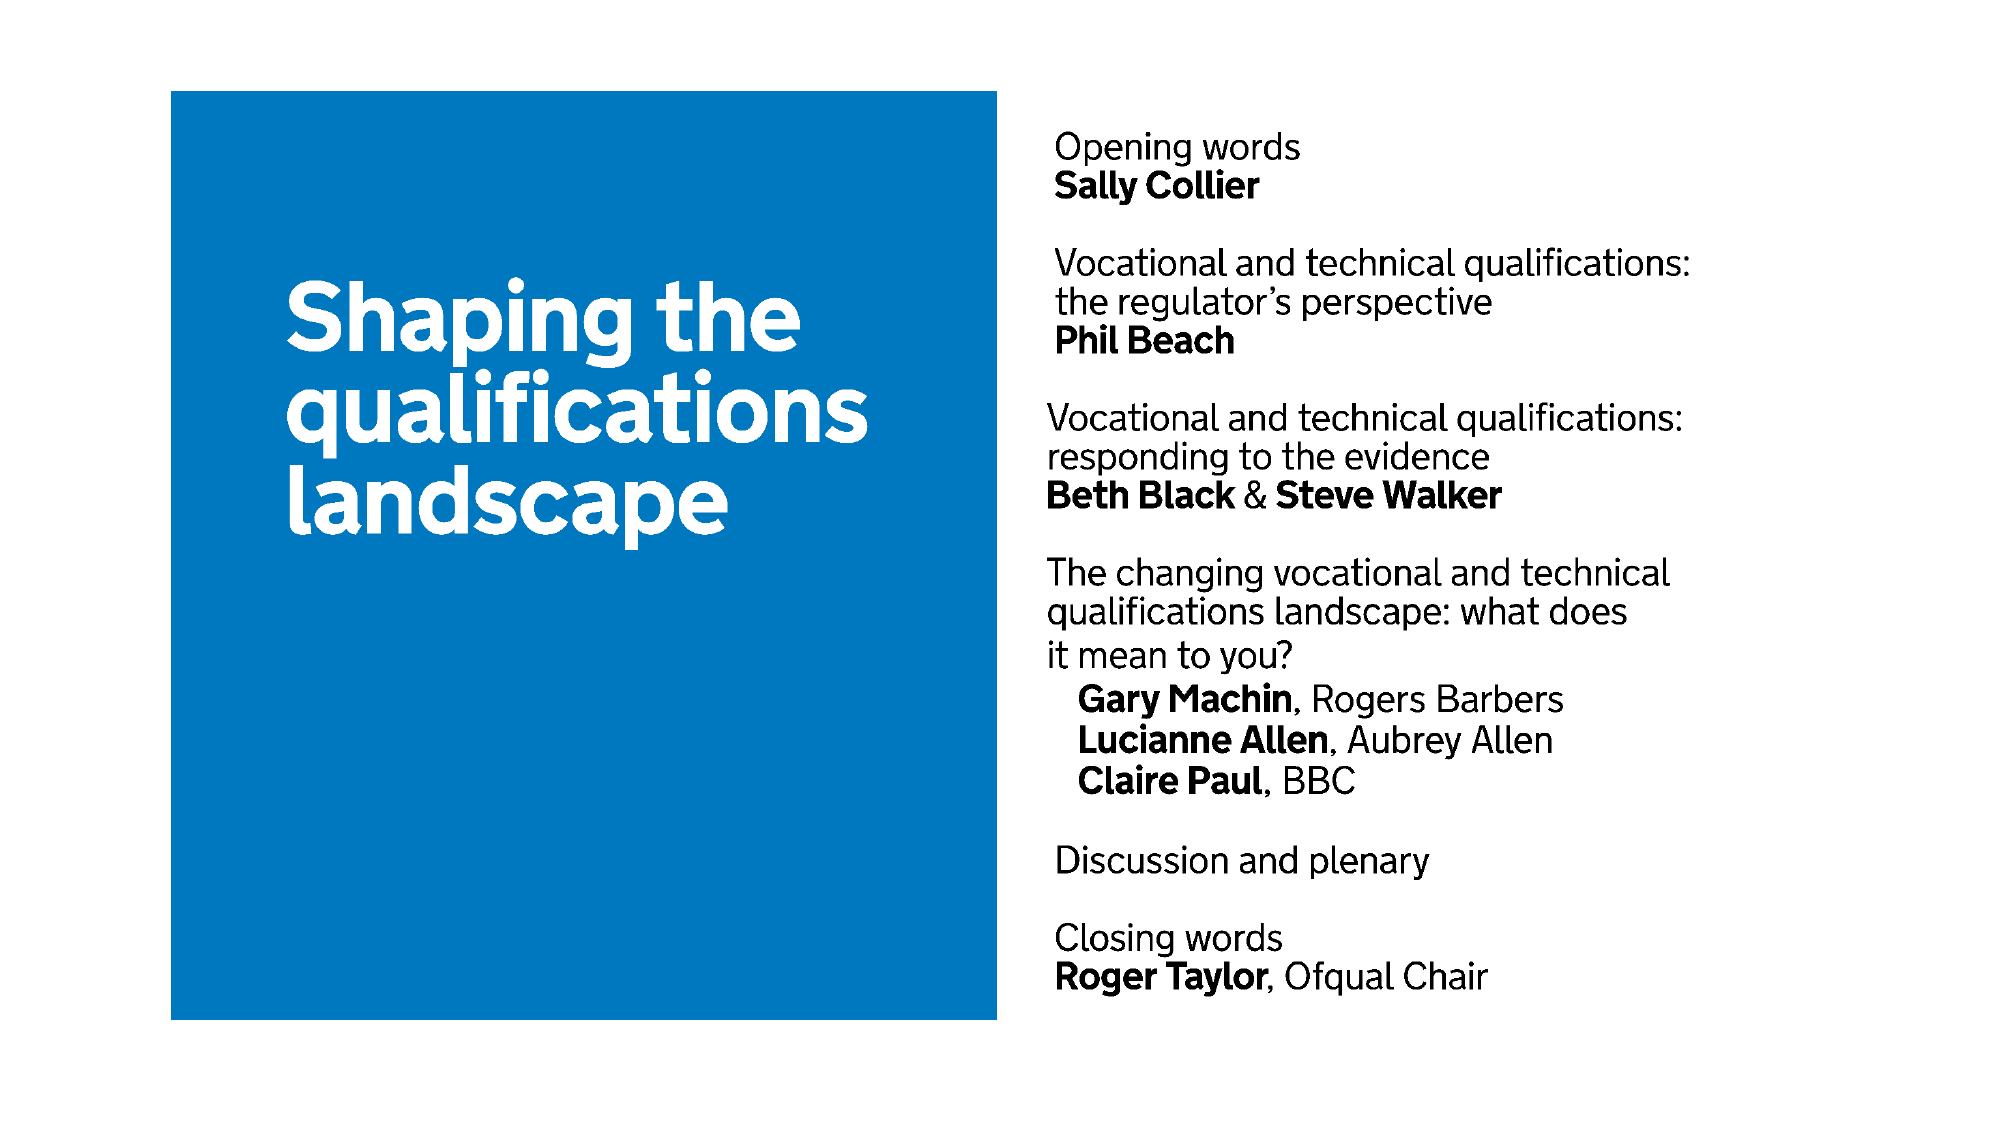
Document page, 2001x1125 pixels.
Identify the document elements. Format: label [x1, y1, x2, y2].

picture [171, 91, 1822, 1020]
